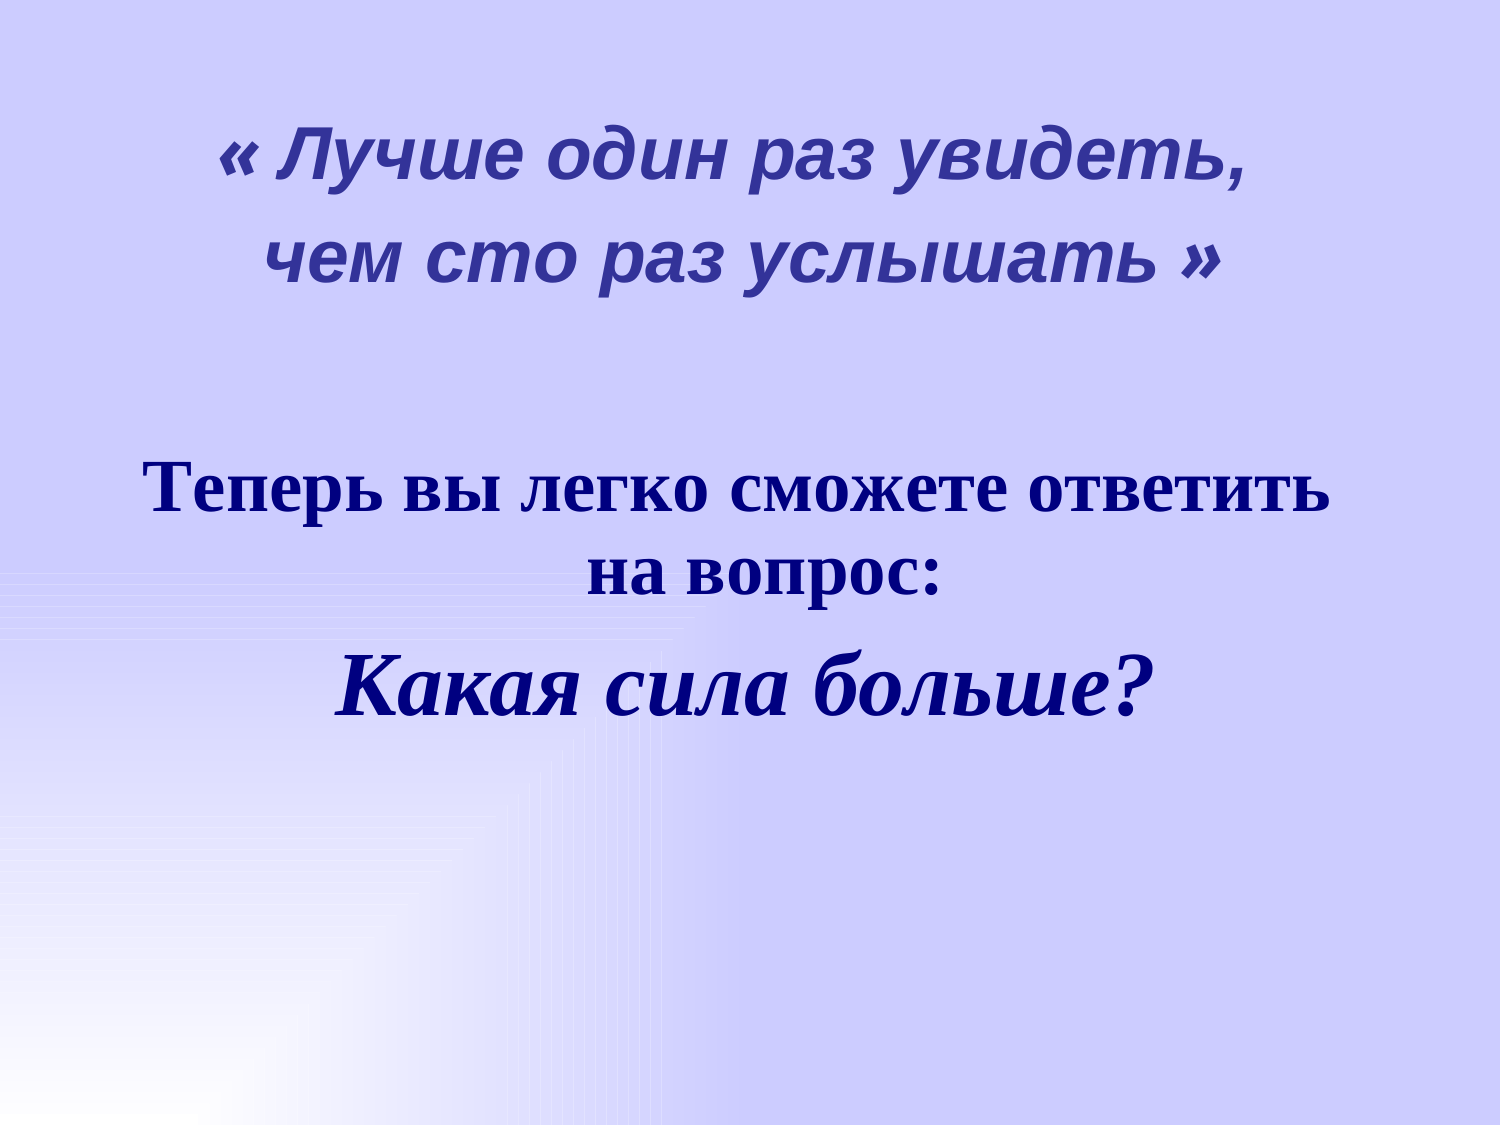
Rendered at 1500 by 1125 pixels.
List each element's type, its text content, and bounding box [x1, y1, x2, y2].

title « Лучше один раз увидеть, чем сто раз услышать » [99, 99, 1388, 388]
list Теперь вы легко сможете ответить на вопрос: Какая сила больше? [87, 437, 1388, 892]
